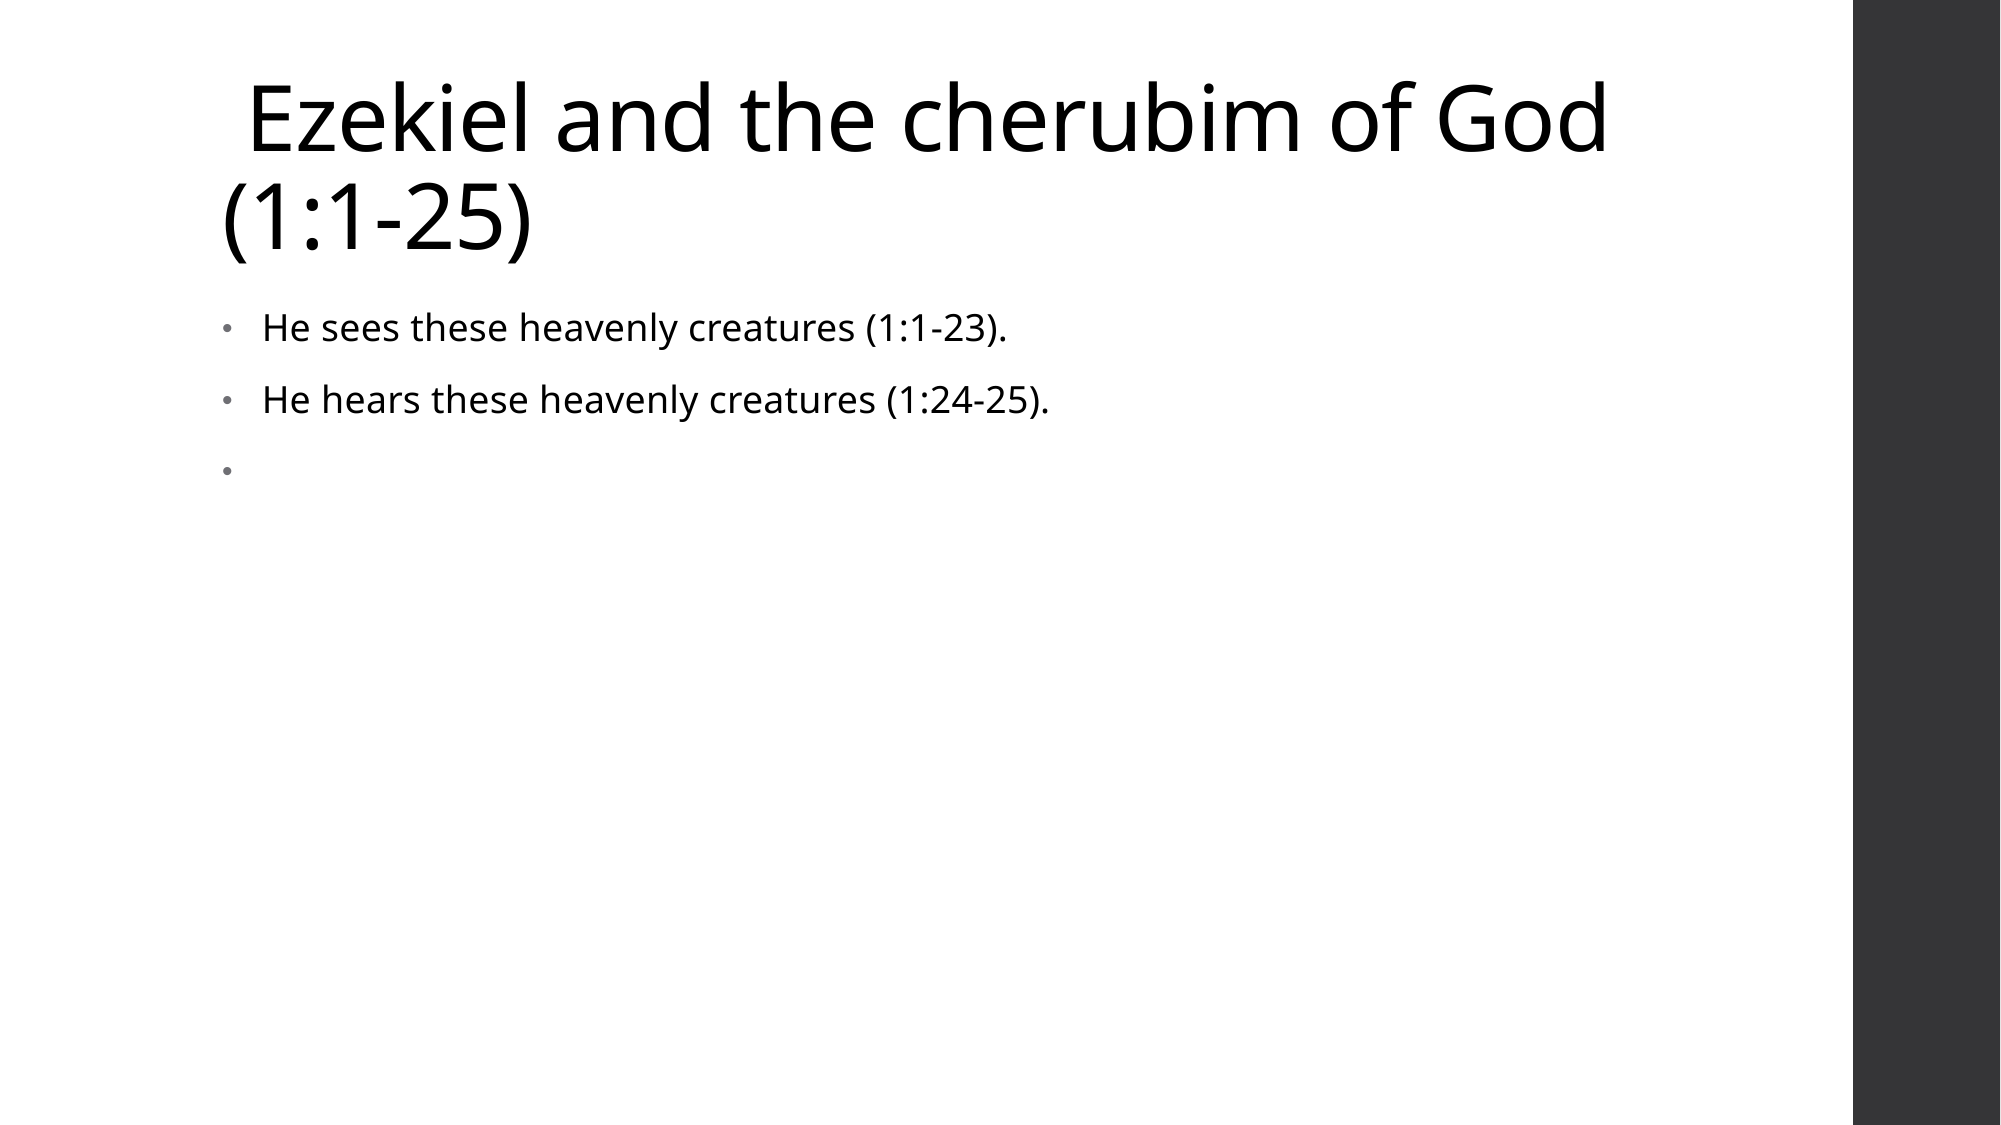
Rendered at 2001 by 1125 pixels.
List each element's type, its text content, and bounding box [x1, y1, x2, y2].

title Ezekiel and the cherubim of God (1:1-25) [206, 60, 1797, 278]
list He sees these heavenly creatures (1:1-23). He hears these heavenly creatures (1:24-25). [206, 299, 1617, 1014]
